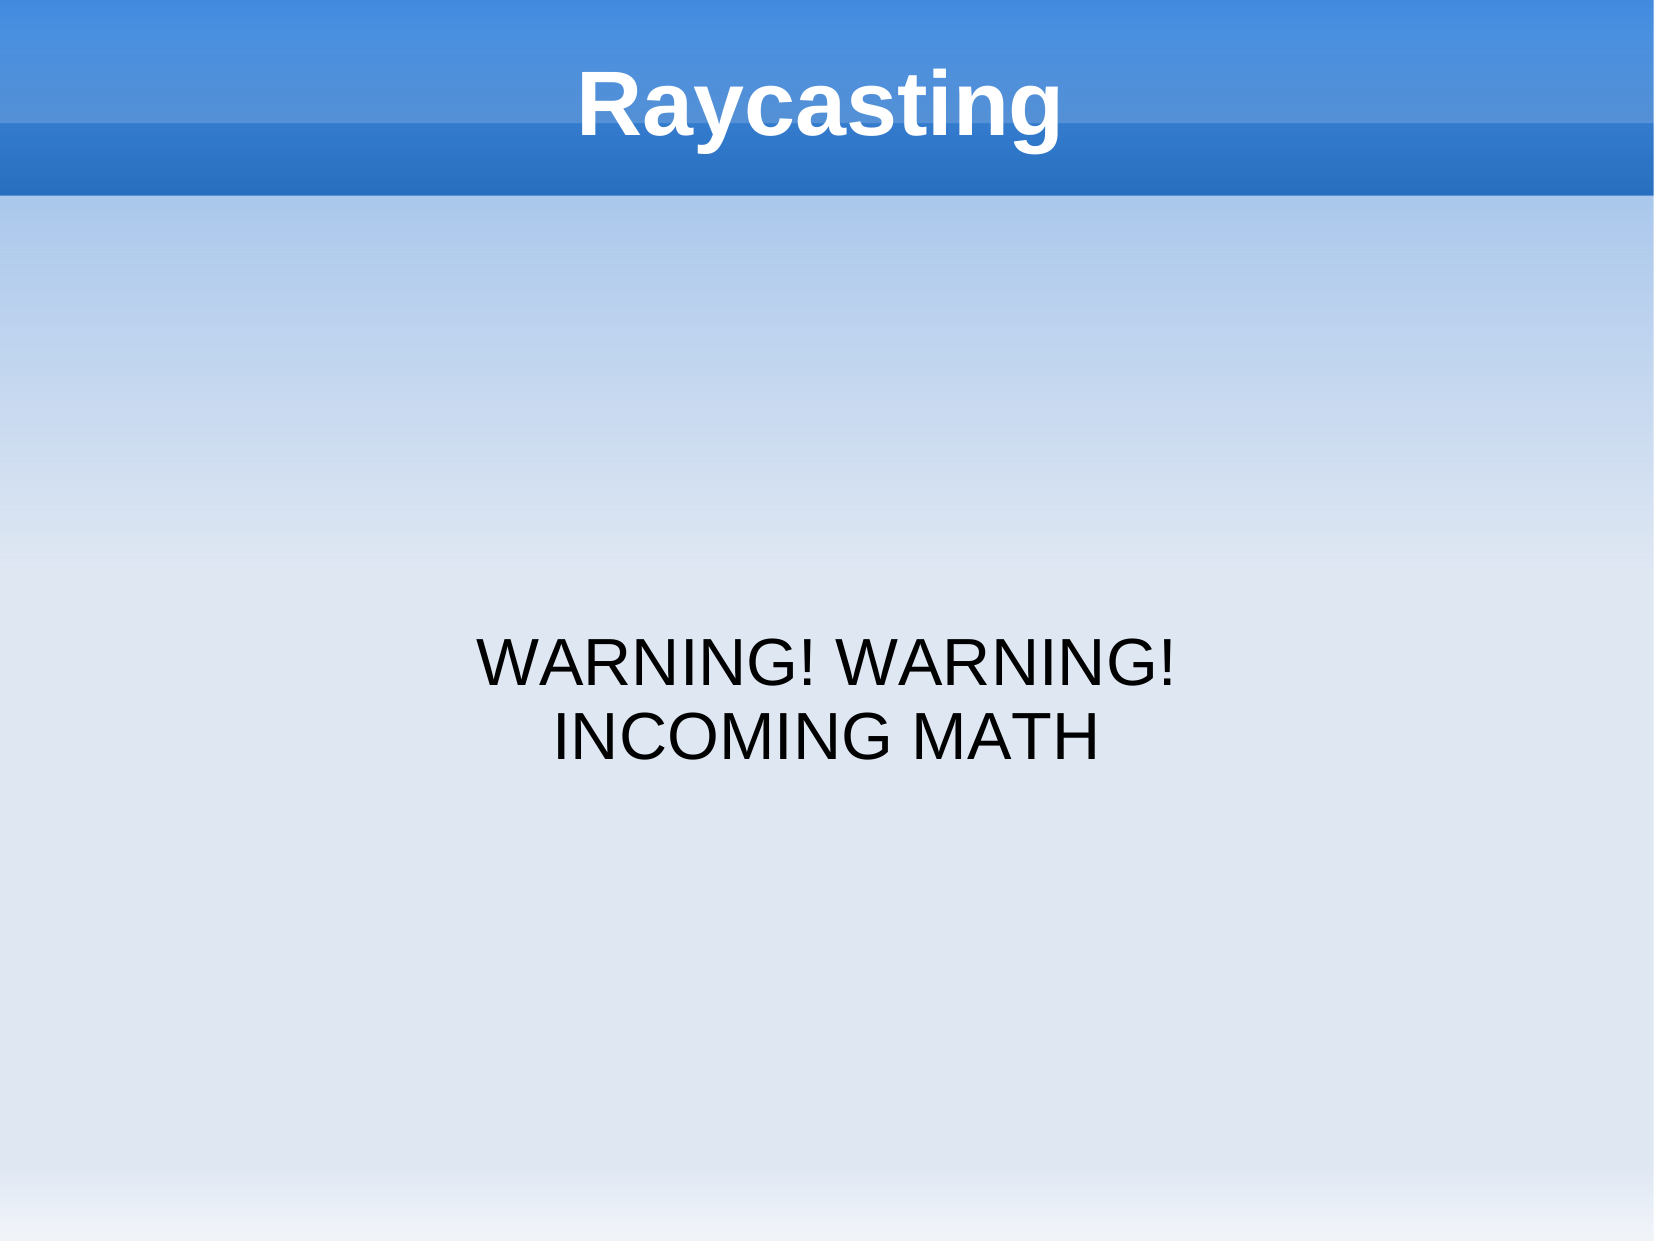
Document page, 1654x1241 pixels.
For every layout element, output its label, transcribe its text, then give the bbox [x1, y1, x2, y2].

picture [0, 0, 1654, 1241]
subtitle WARNING! WARNING! INCOMING MATH [82, 290, 1571, 1109]
title Raycasting [76, 0, 1565, 208]
